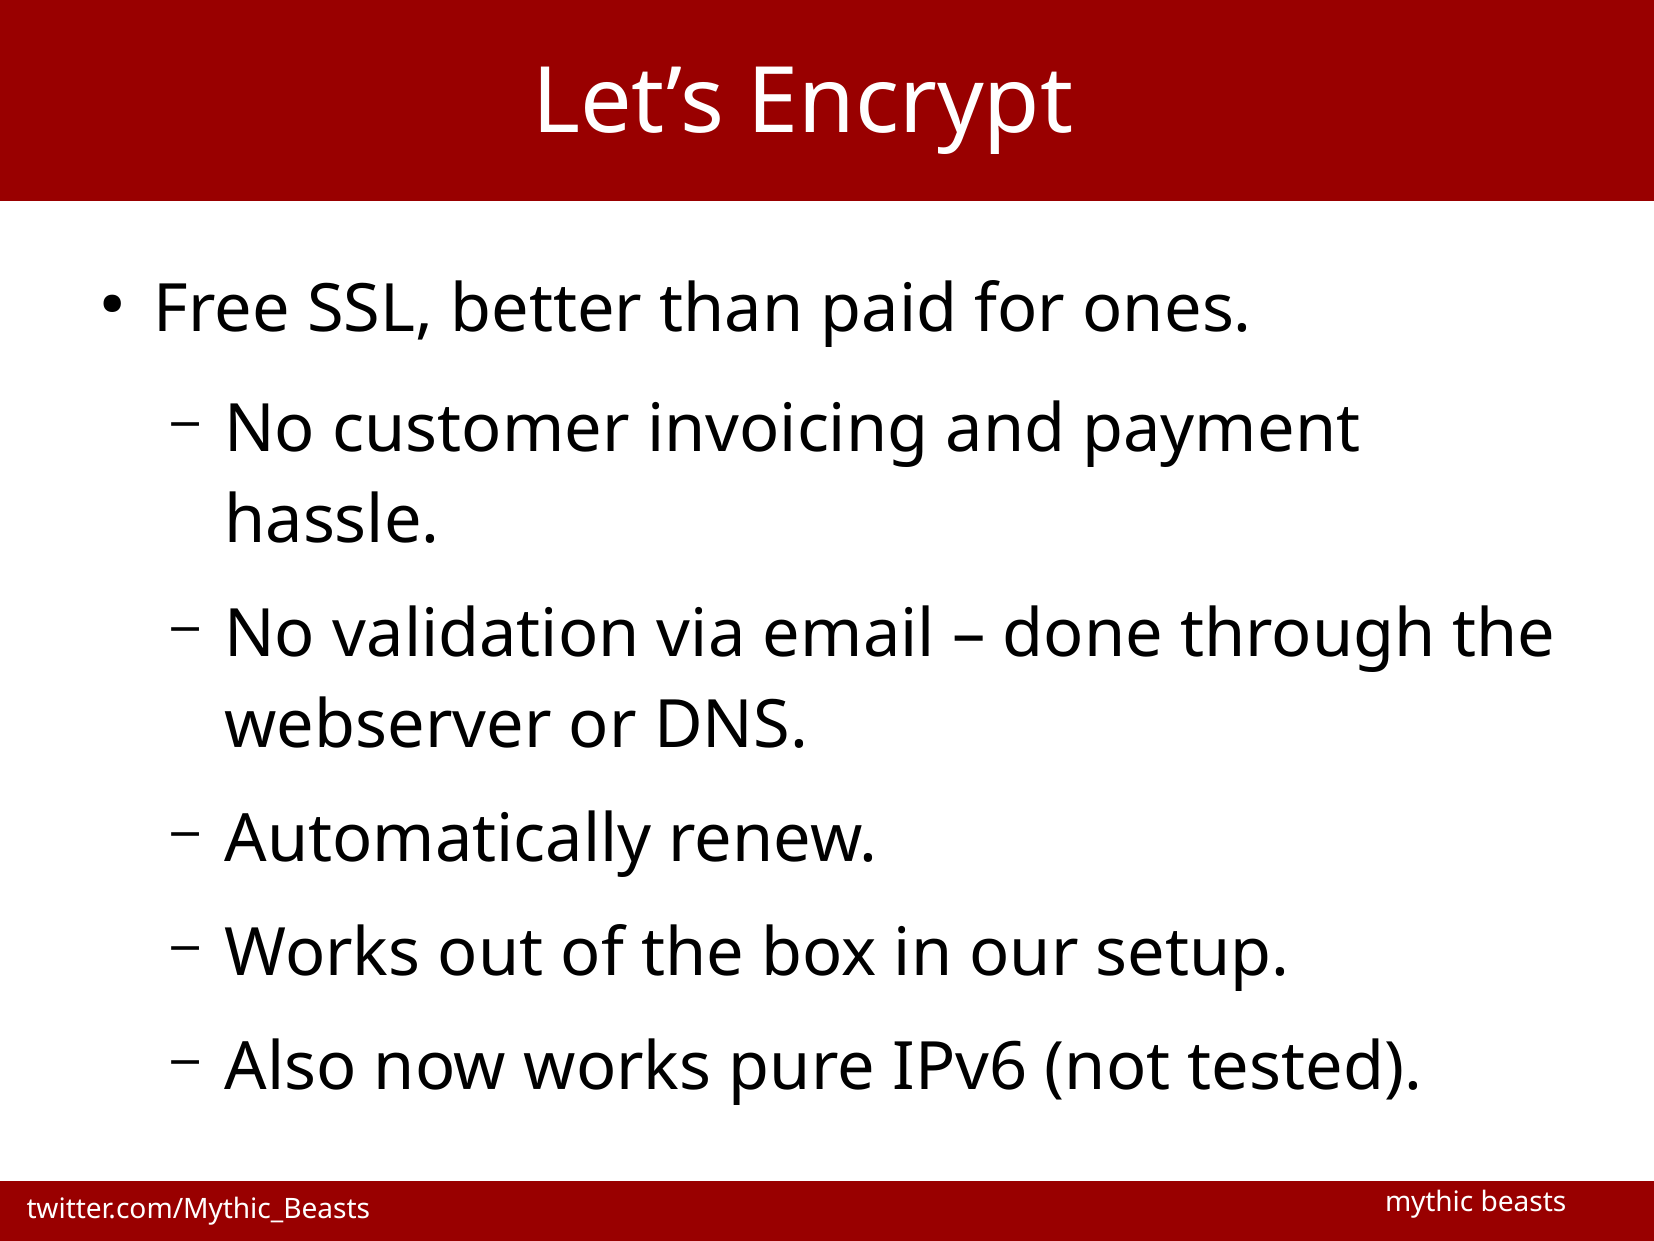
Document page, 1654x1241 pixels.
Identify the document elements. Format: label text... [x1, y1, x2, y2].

list Free SSL, better than paid for ones. No customer invoicing and payment hassle. No validation via email – done through the webserver or DNS. Automatically renew. Works out of the box in our setup. Also now works pure IPv6 (not tested). [82, 259, 1571, 1063]
title Let’s Encrypt [59, 0, 1548, 201]
